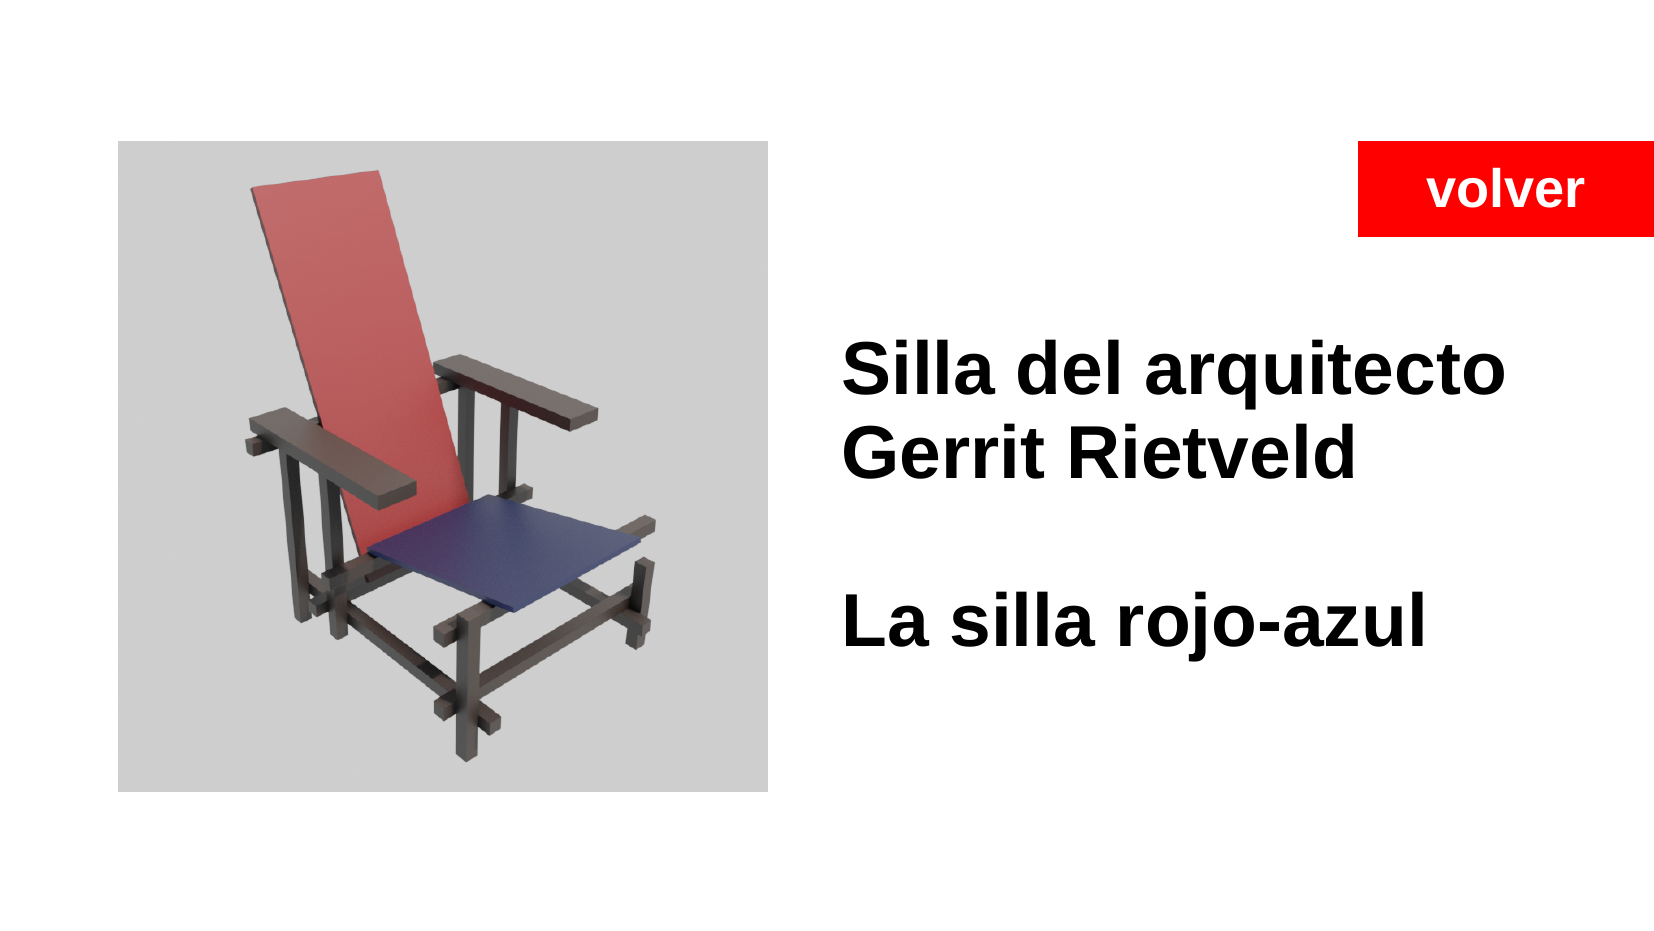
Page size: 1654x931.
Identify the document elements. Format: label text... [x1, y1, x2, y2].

picture [118, 141, 768, 792]
text_box volver [1358, 141, 1654, 237]
text_box Silla del arquitecto Gerrit Rietveld La silla rojo-azul [826, 318, 1560, 670]
